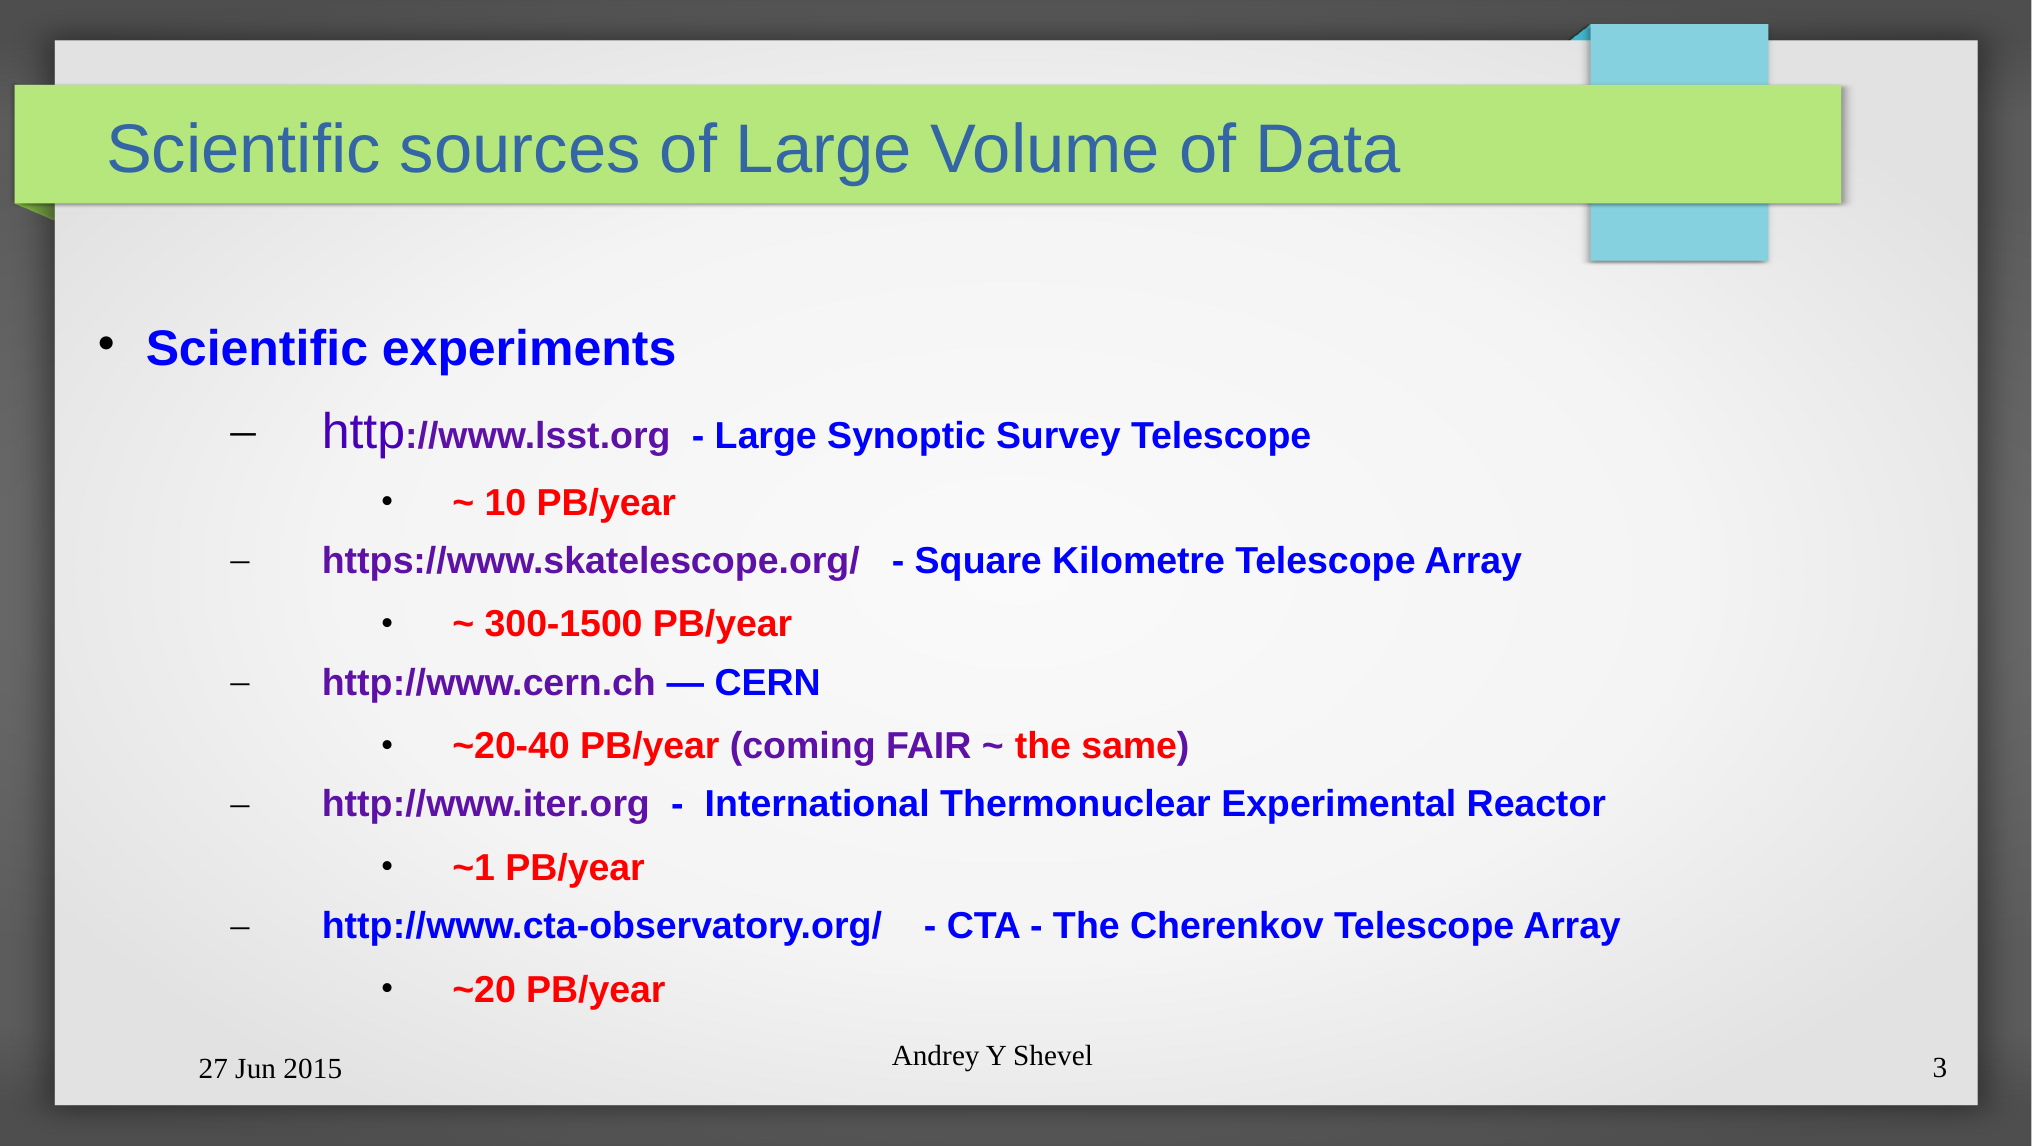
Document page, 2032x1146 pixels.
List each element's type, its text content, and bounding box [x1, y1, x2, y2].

title Scientific sources of Large Volume of Data [86, 68, 1510, 227]
list Scientific experiments http://www.lsst.org - Large Synoptic Survey Telescope ~ 10 PB/year https://www.skatelescope.org/ - Square Kilometre Telescope Array ~ 300-1500 PB/year http://www.cern.ch — CERN ~20-40 PB/year (coming FAIR ~ the same) http://www.iter.org - International Thermonuclear Experimental Reactor ~1 PB/year http://www.cta-observatory.org/ - CTA - The Cherenkov Telescope Array ~20 PB/year [80, 317, 1869, 1072]
picture [0, 0, 2032, 1146]
